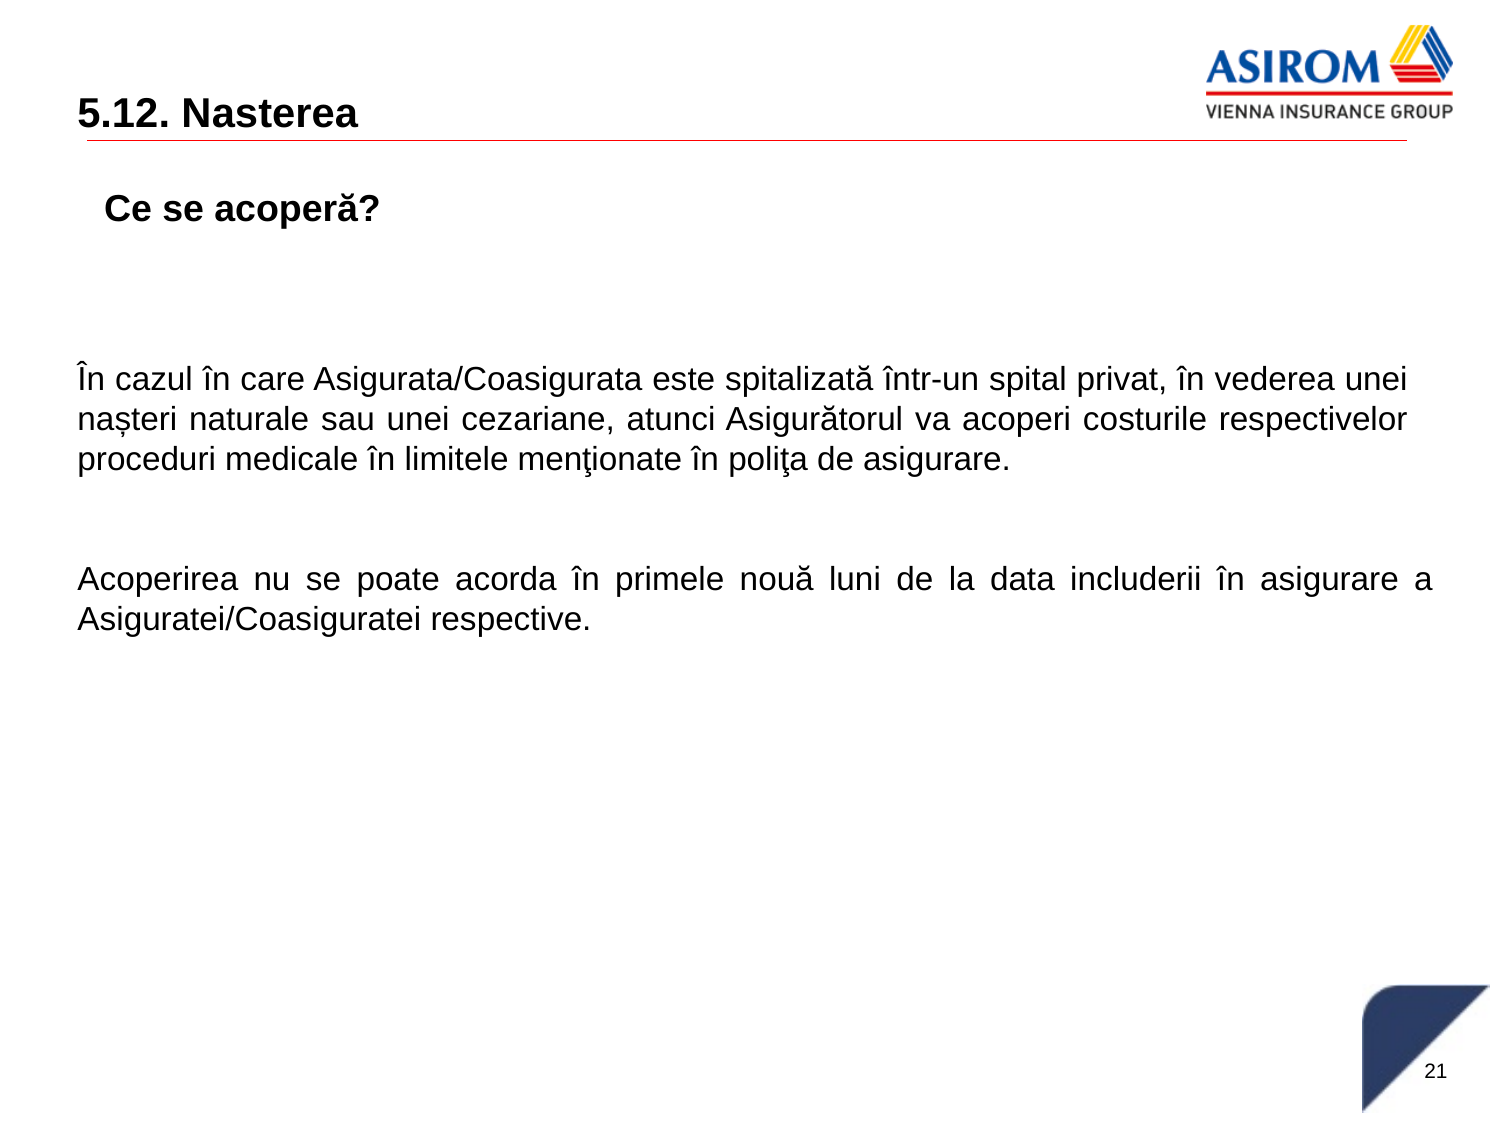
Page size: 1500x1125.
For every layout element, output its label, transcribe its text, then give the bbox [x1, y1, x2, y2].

text_box 5.12. Nasterea [62, 88, 1150, 144]
text_box Ce se acoperă? [89, 176, 396, 237]
picture [1206, 12, 1453, 134]
picture [1362, 984, 1490, 1113]
text_box Acoperirea nu se poate acorda în primele nouă luni de la data includerii în asigurare a Asiguratei/Coasiguratei respective. [62, 549, 1450, 688]
text_box În cazul în care Asigurata/Coasigurata este spitalizată într-un spital privat, în vederea unei nașteri naturale sau unei cezariane, atunci Asigurătorul va acoperi costurile respectivelor proceduri medicale în limitele menţionate în poliţa de asigurare. [62, 349, 1425, 488]
